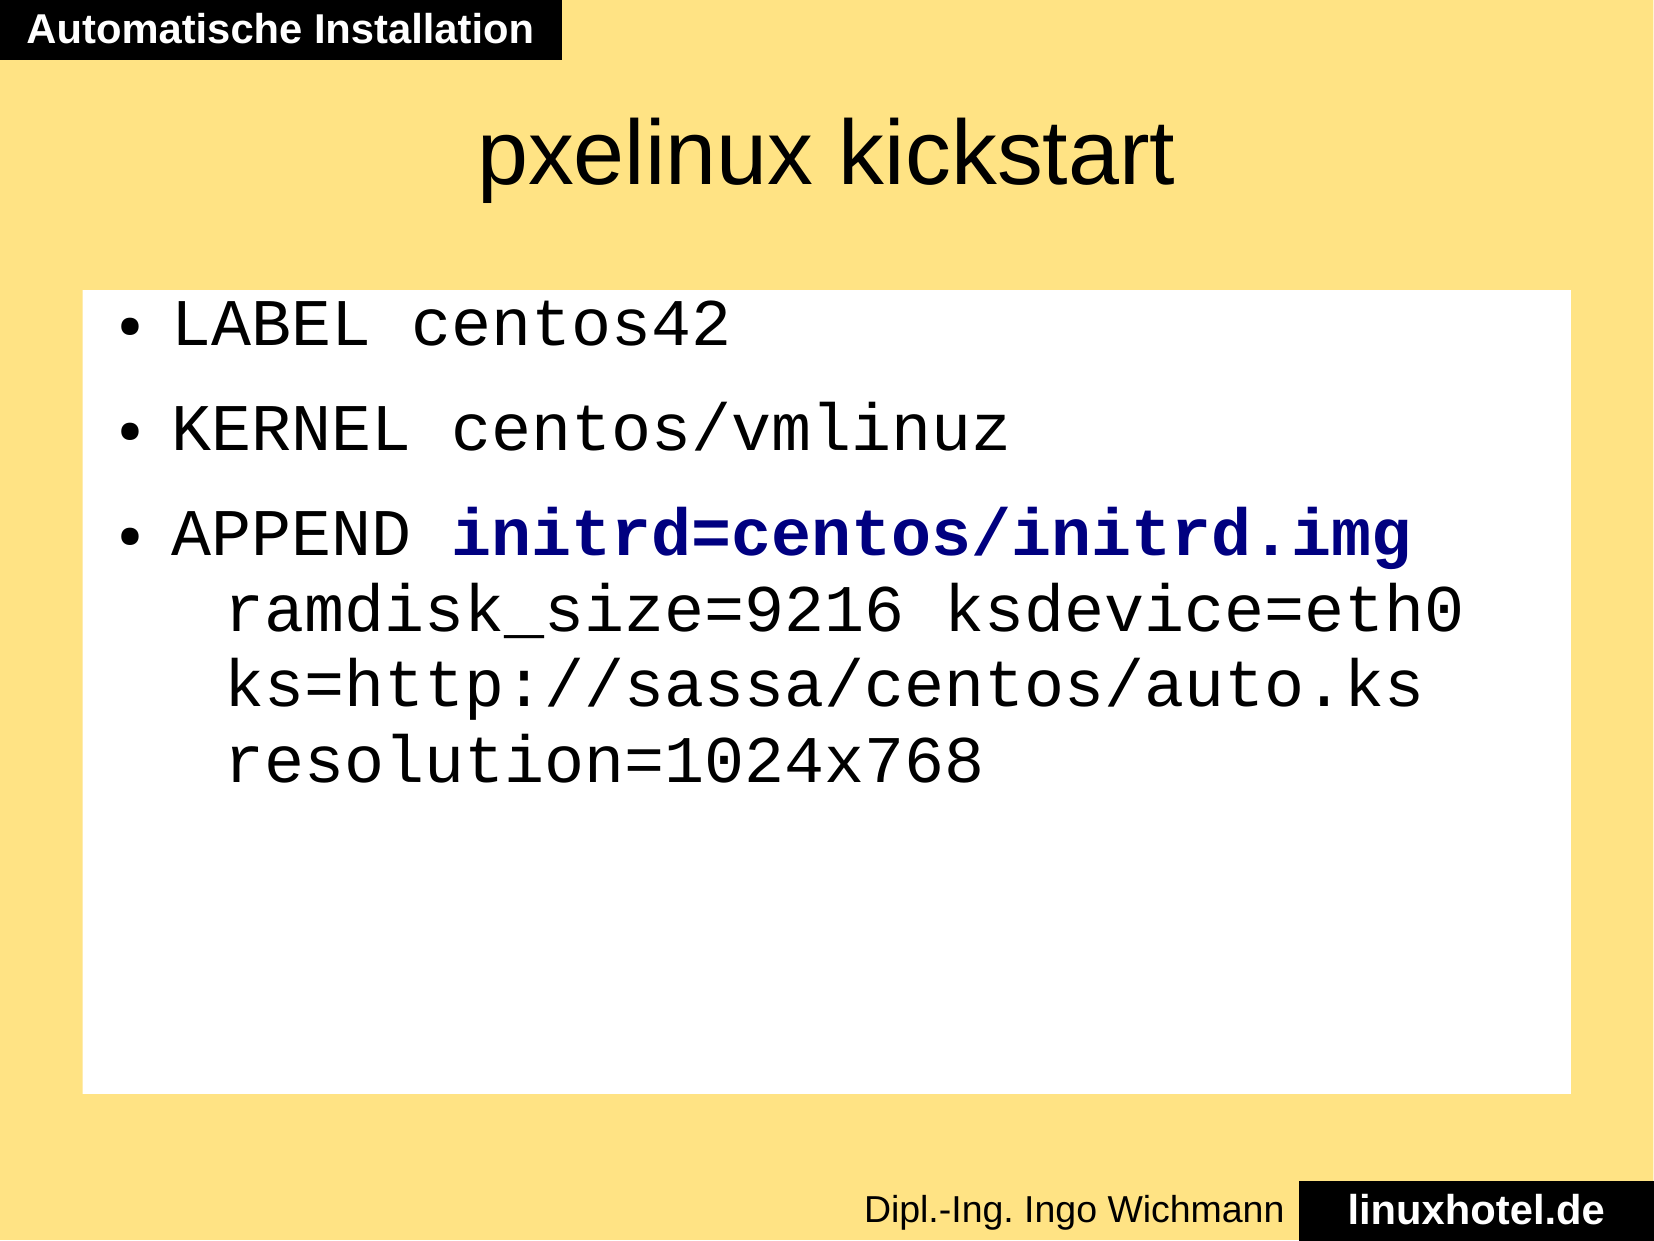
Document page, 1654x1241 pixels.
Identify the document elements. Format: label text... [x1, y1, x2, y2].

title pxelinux kickstart [82, 49, 1571, 257]
text_box linuxhotel.de [1299, 1181, 1654, 1241]
text_box Dipl.-Ing. Ingo Wichmann [849, 1181, 1300, 1238]
text_box Automatische Installation [0, 0, 562, 60]
list LABEL centos42 KERNEL centos/vmlinuz APPEND initrd=centos/initrd.img ramdisk_size=9216 ksdevice=eth0 ks=http://sassa/centos/auto.ks resolution=1024x768 [82, 290, 1571, 1094]
